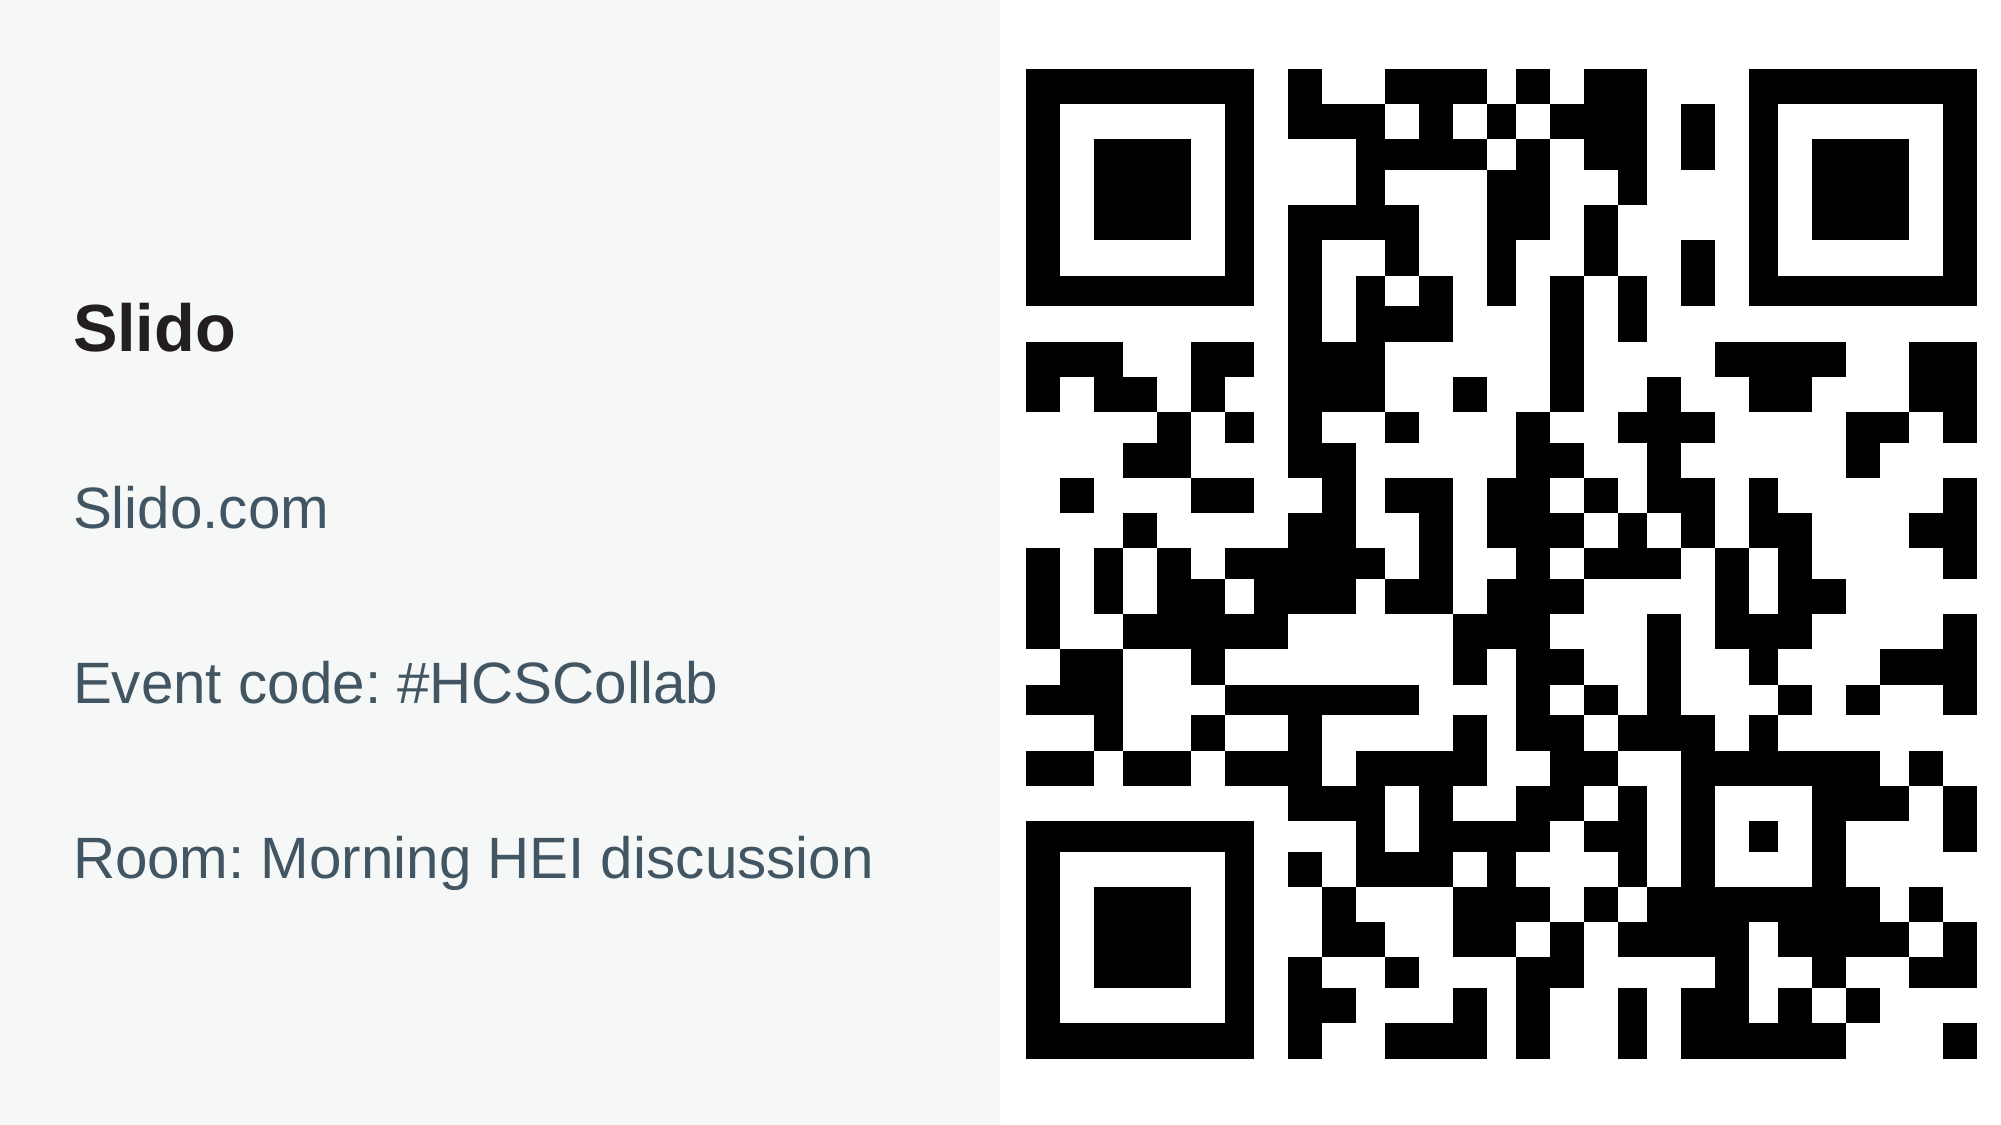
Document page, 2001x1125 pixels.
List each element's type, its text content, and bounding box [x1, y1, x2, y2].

title Slido Slido.com Event code: #HCSCollab Room: Morning HEI discussion [58, 270, 924, 990]
picture [999, 0, 2000, 1125]
